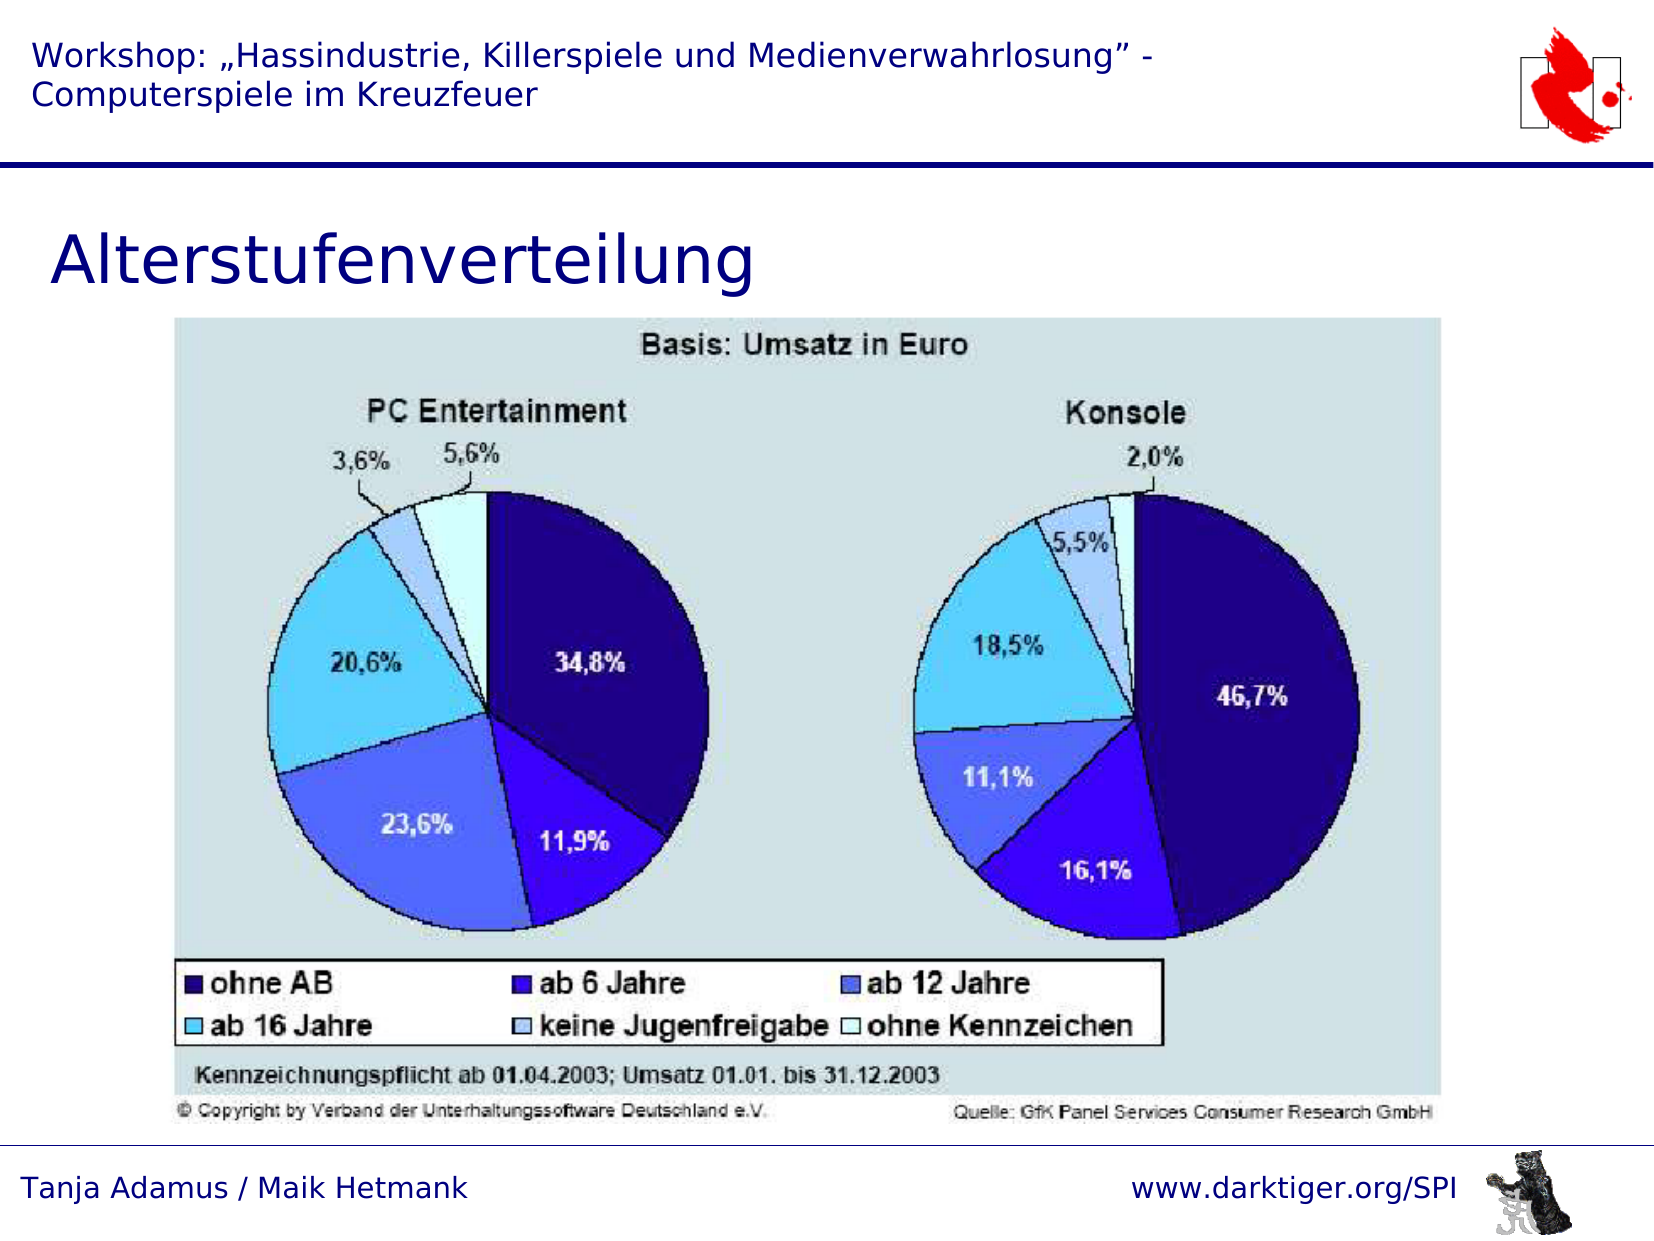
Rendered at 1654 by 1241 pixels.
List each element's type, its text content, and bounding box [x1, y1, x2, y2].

picture [141, 313, 1460, 1124]
text_box Alterstufenverteilung [35, 214, 1565, 308]
text_box Workshop: „Hassindustrie, Killerspiele und Medienverwahrlosung” - Computerspiele im Kreuzfeuer [16, 29, 1418, 178]
picture [1503, 16, 1632, 148]
picture [1486, 1150, 1572, 1235]
